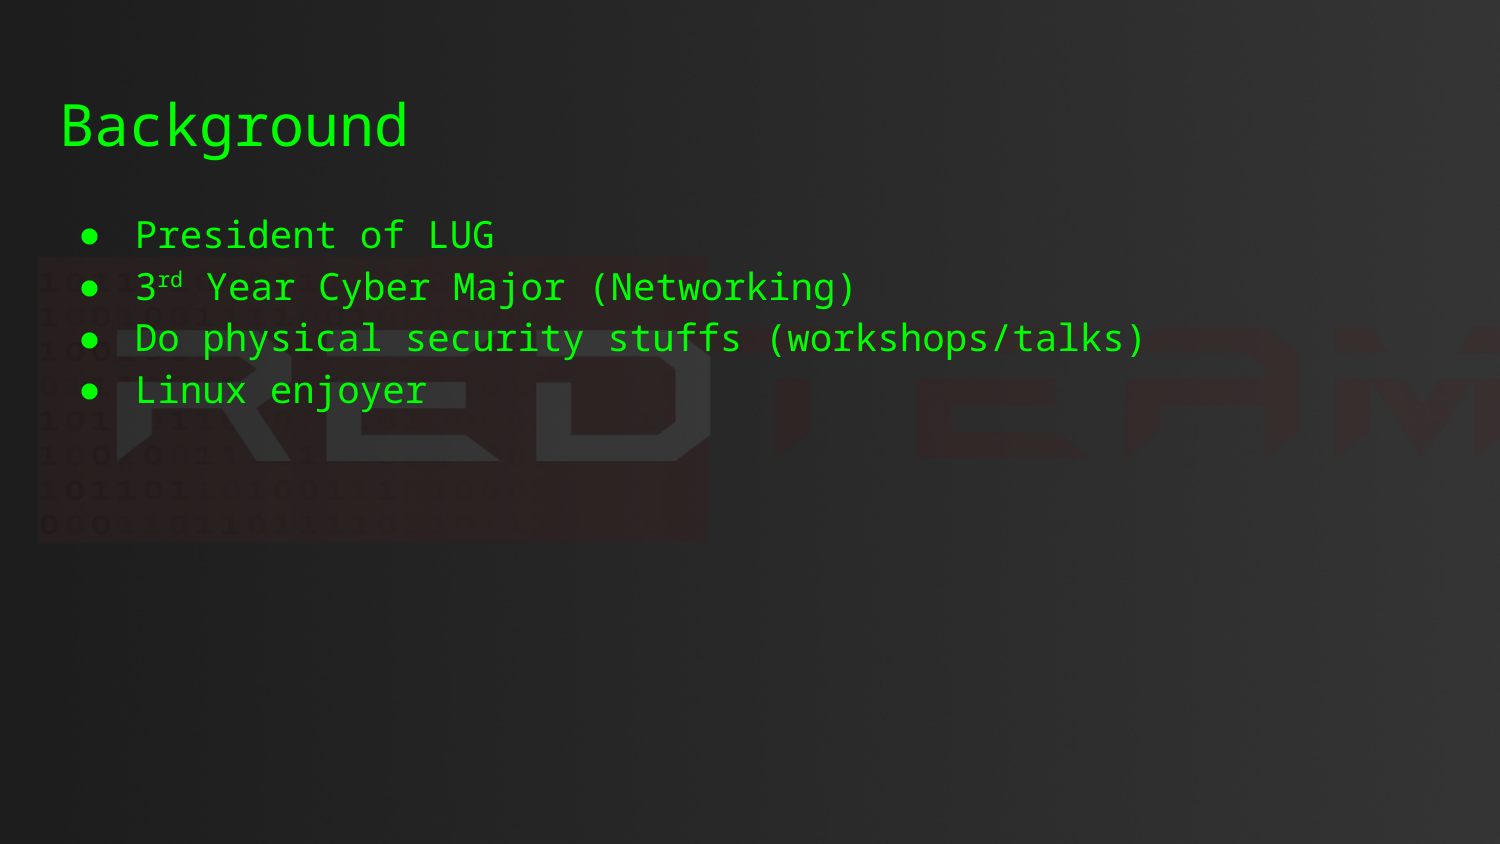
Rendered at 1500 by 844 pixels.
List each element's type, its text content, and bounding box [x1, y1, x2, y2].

title Background [44, 72, 1443, 167]
picture [0, 0, 1500, 844]
list President of LUG 3rd Year Cyber Major (Networking) Do physical security stuffs (workshops/talks) Linux enjoyer [44, 189, 1443, 750]
